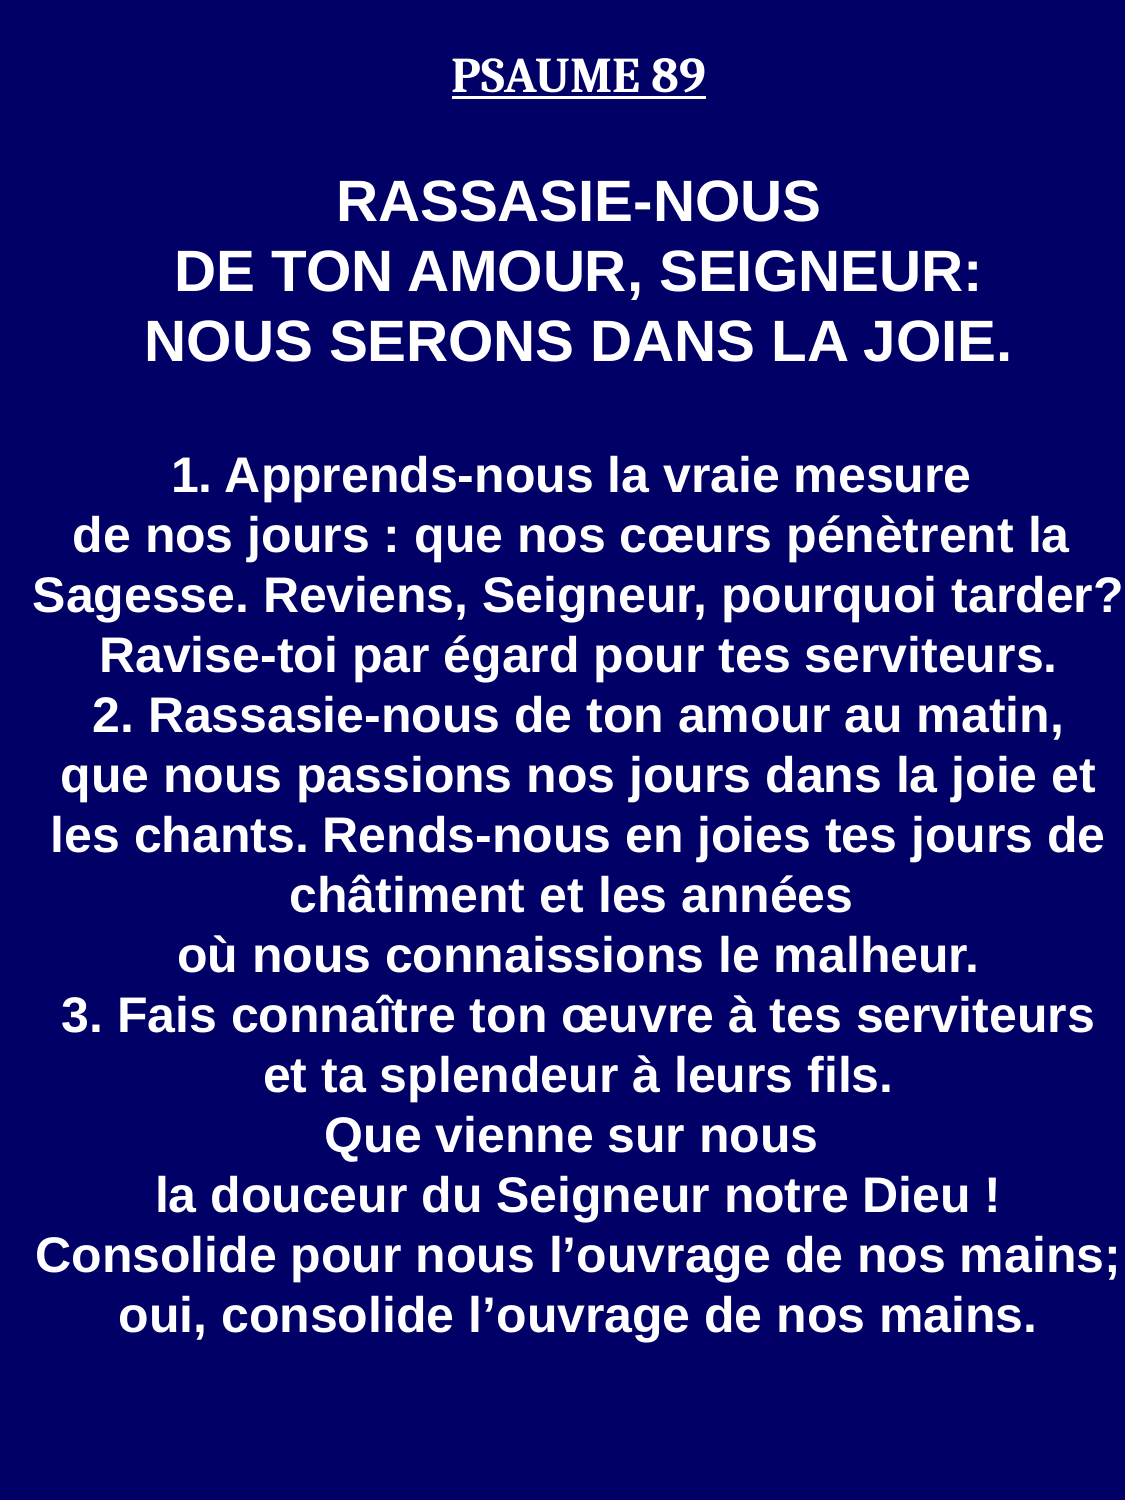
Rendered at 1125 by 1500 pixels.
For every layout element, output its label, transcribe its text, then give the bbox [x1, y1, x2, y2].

text_box PSAUME 89 RASSASIE-NOUS DE TON AMOUR, SEIGNEUR: NOUS SERONS DANS LA JOIE. 1. Apprends-nous la vraie mesure de nos jours : que nos cœurs pénètrent la Sagesse. Reviens, Seigneur, pourquoi tarder? Ravise-toi par égard pour tes serviteurs. 2. Rassasie-nous de ton amour au matin, que nous passions nos jours dans la joie et les chants. Rends-nous en joies tes jours de châtiment et les années où nous connaissions le malheur. 3. Fais connaître ton œuvre à tes serviteurs et ta splendeur à leurs fils. Que vienne sur nous la douceur du Seigneur notre Dieu ! Consolide pour nous l’ouvrage de nos mains; oui, consolide l’ouvrage de nos mains. [94, 35, 1063, 792]
